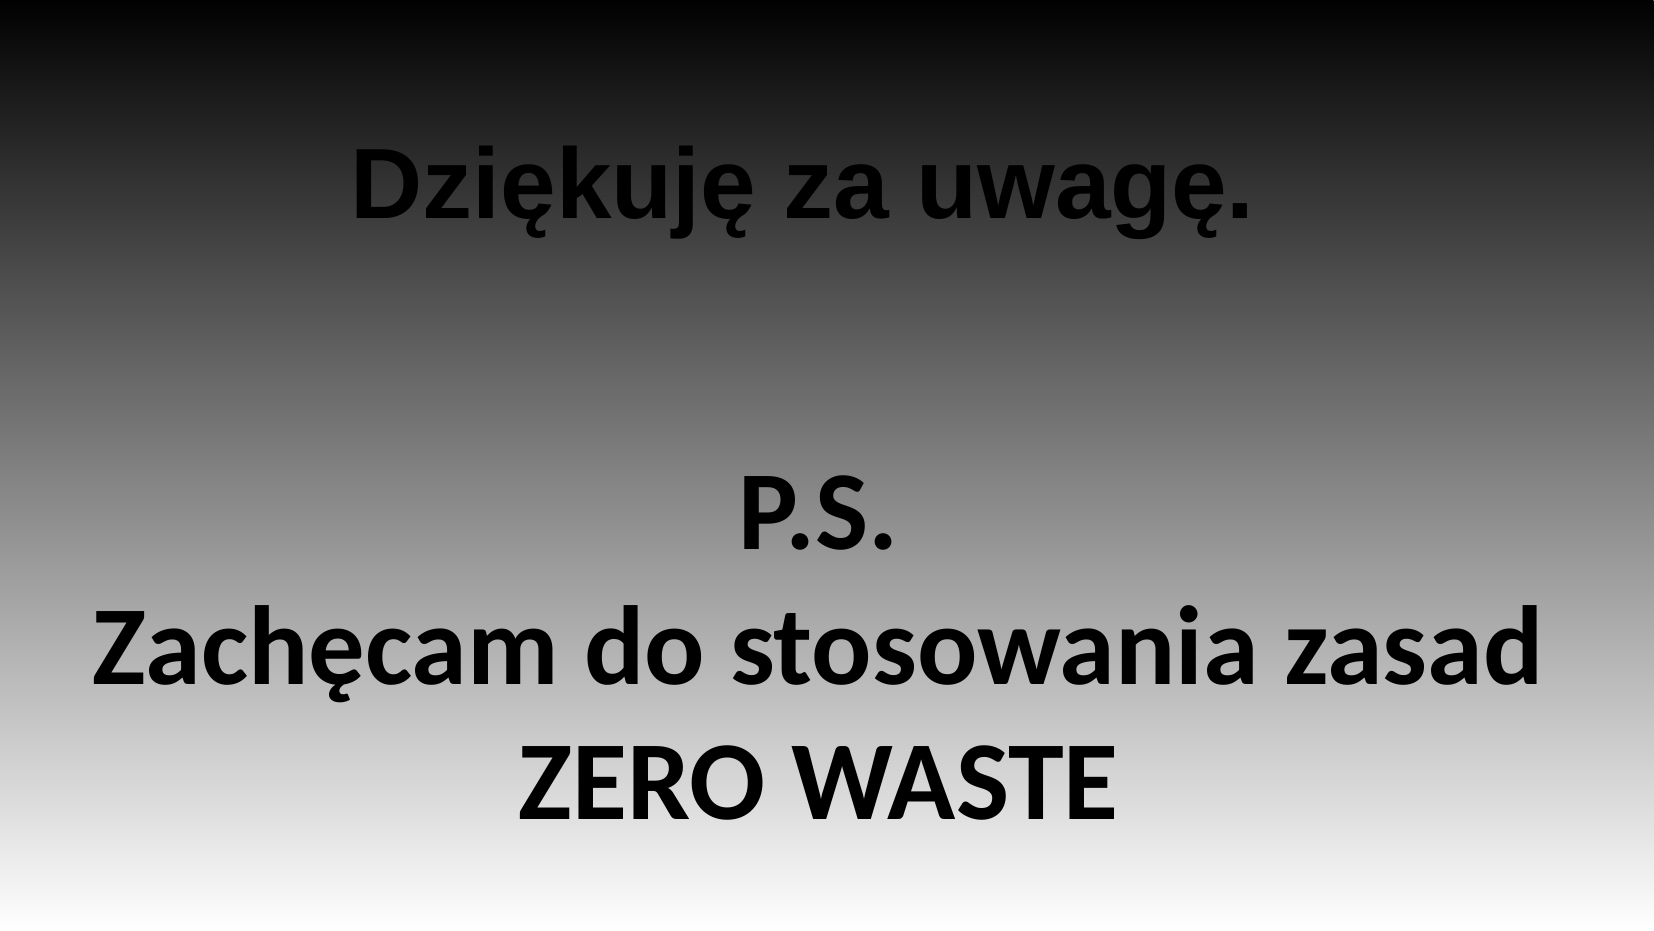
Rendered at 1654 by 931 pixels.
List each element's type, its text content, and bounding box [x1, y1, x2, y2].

text_box P.S. Zachęcam do stosowania zasad ZERO WASTE [77, 429, 1560, 850]
text_box Dziękuję za uwagę. [224, 110, 1382, 246]
